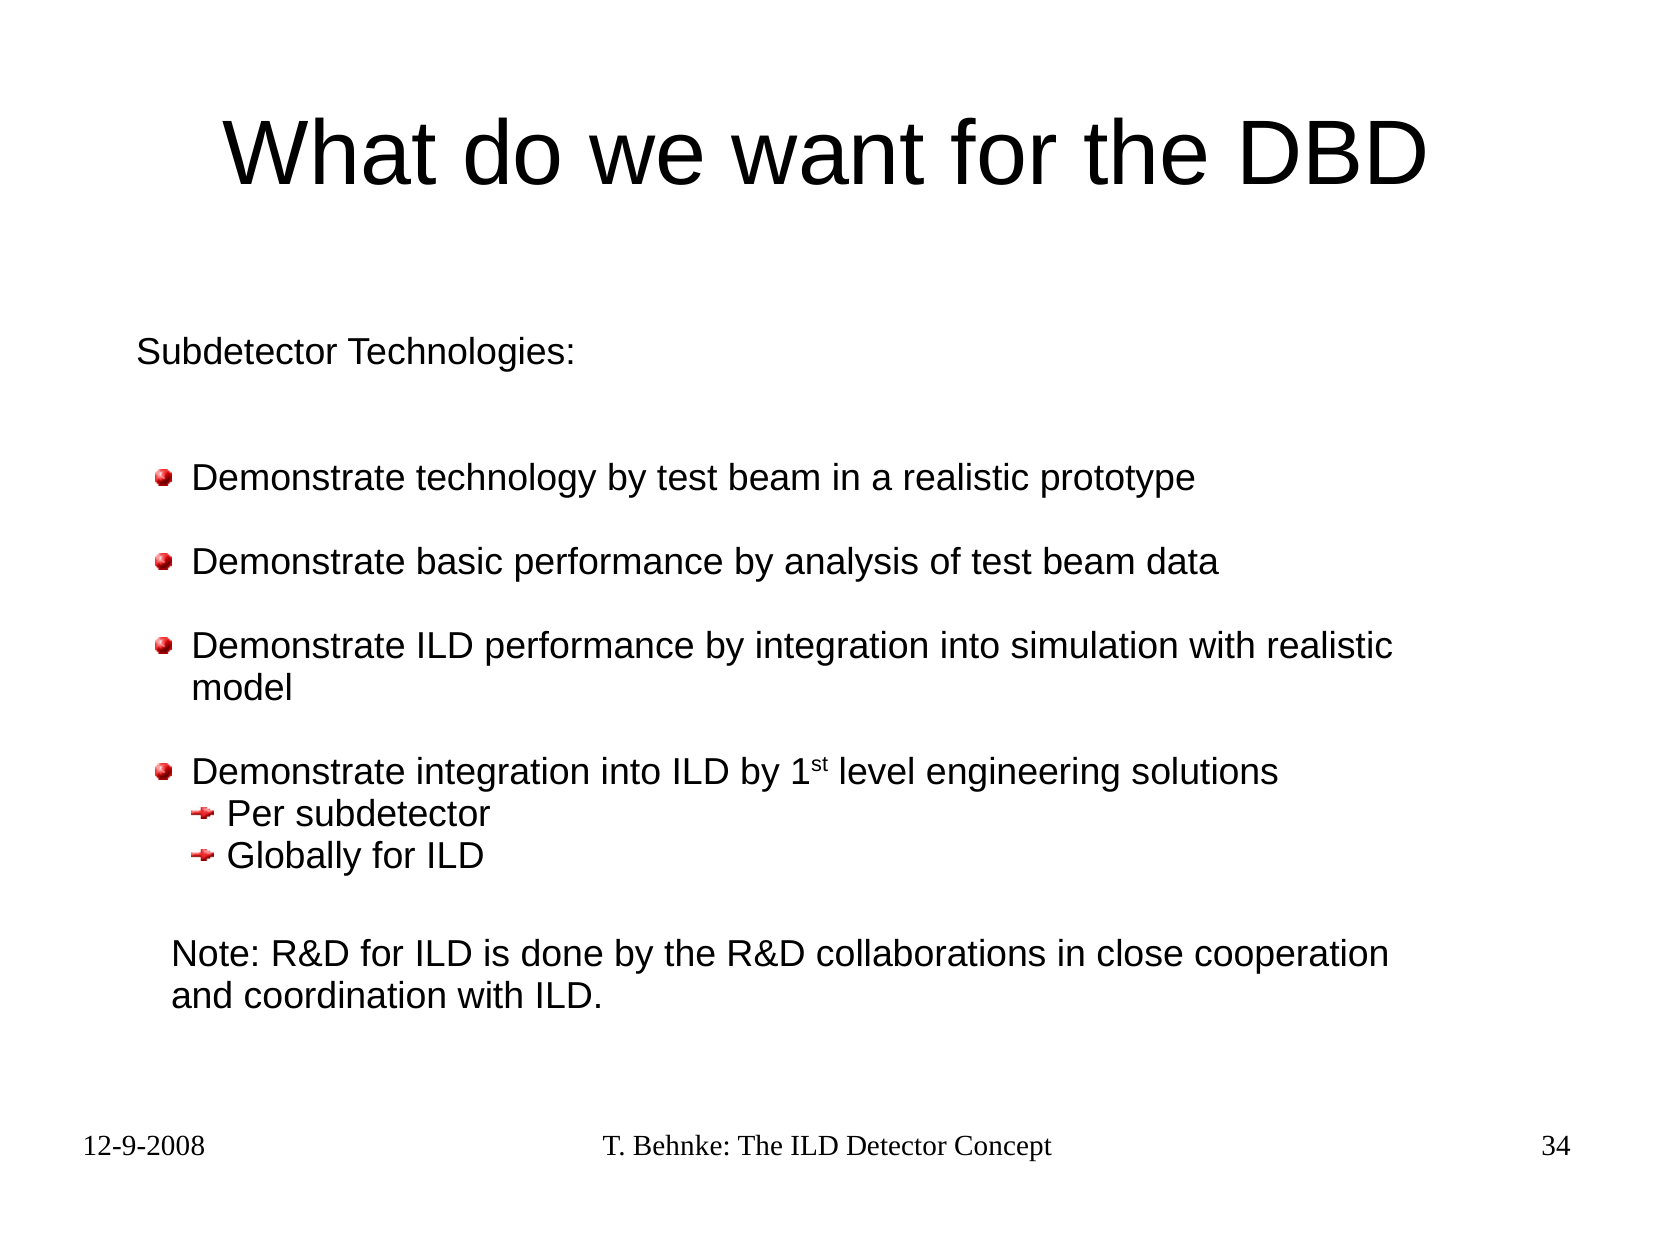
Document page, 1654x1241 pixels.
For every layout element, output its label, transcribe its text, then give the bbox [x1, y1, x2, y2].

text_box Subdetector Technologies: Demonstrate technology by test beam in a realistic prototype Demonstrate basic performance by analysis of test beam data Demonstrate ILD performance by integration into simulation with realistic model Demonstrate integration into ILD by 1st level engineering solutions Per subdetector Globally for ILD [105, 323, 1408, 928]
title What do we want for the DBD [82, 49, 1571, 257]
text_box Note: R&D for ILD is done by the R&D collaborations in close cooperation and coordination with ILD. [156, 924, 1415, 1024]
